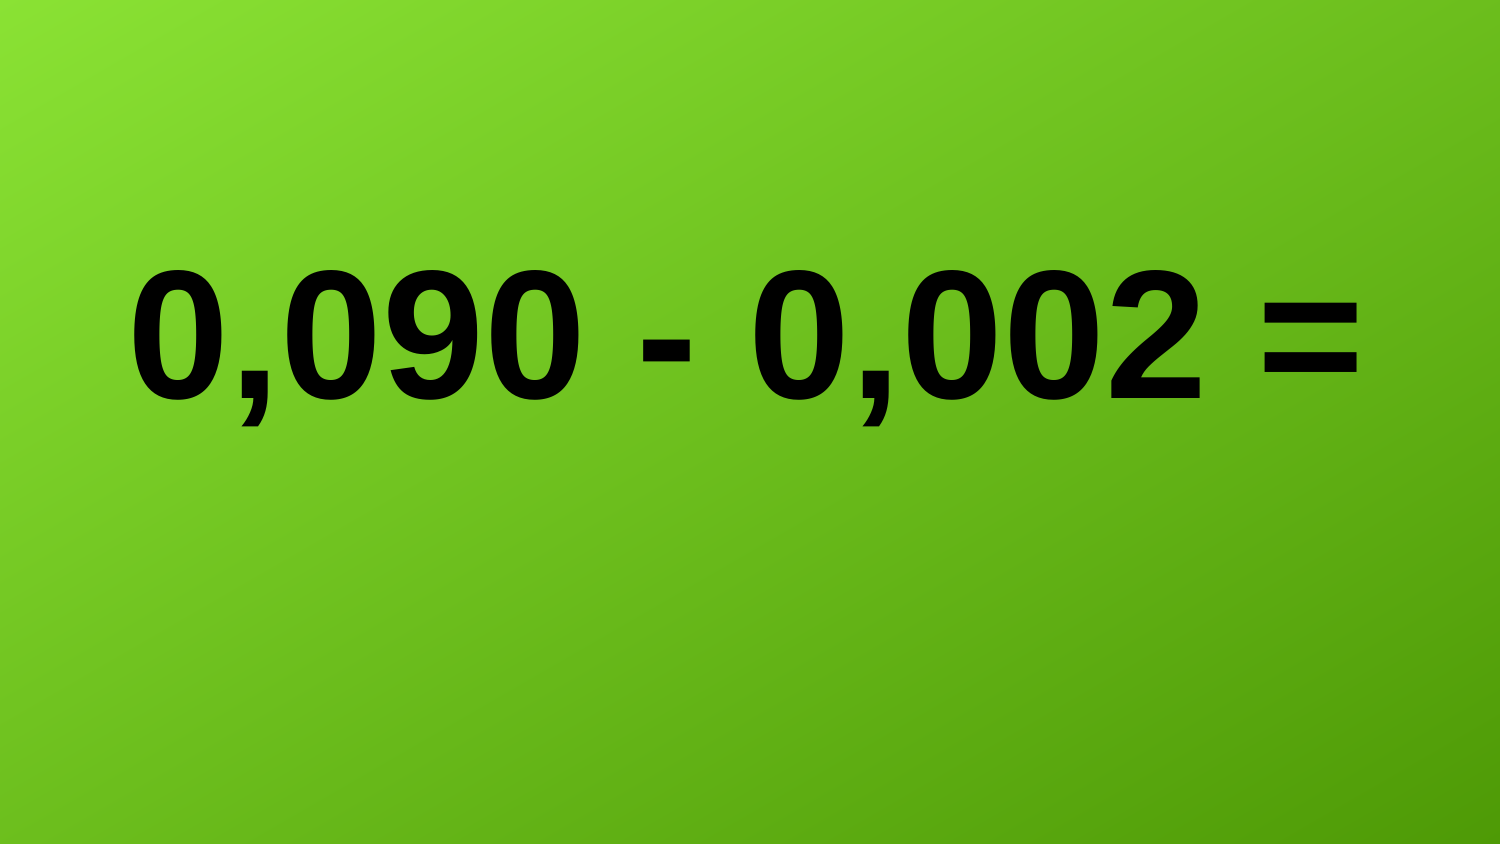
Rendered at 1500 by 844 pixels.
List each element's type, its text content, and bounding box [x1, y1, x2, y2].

title 0,090 - 0,002 = [112, 259, 1388, 450]
